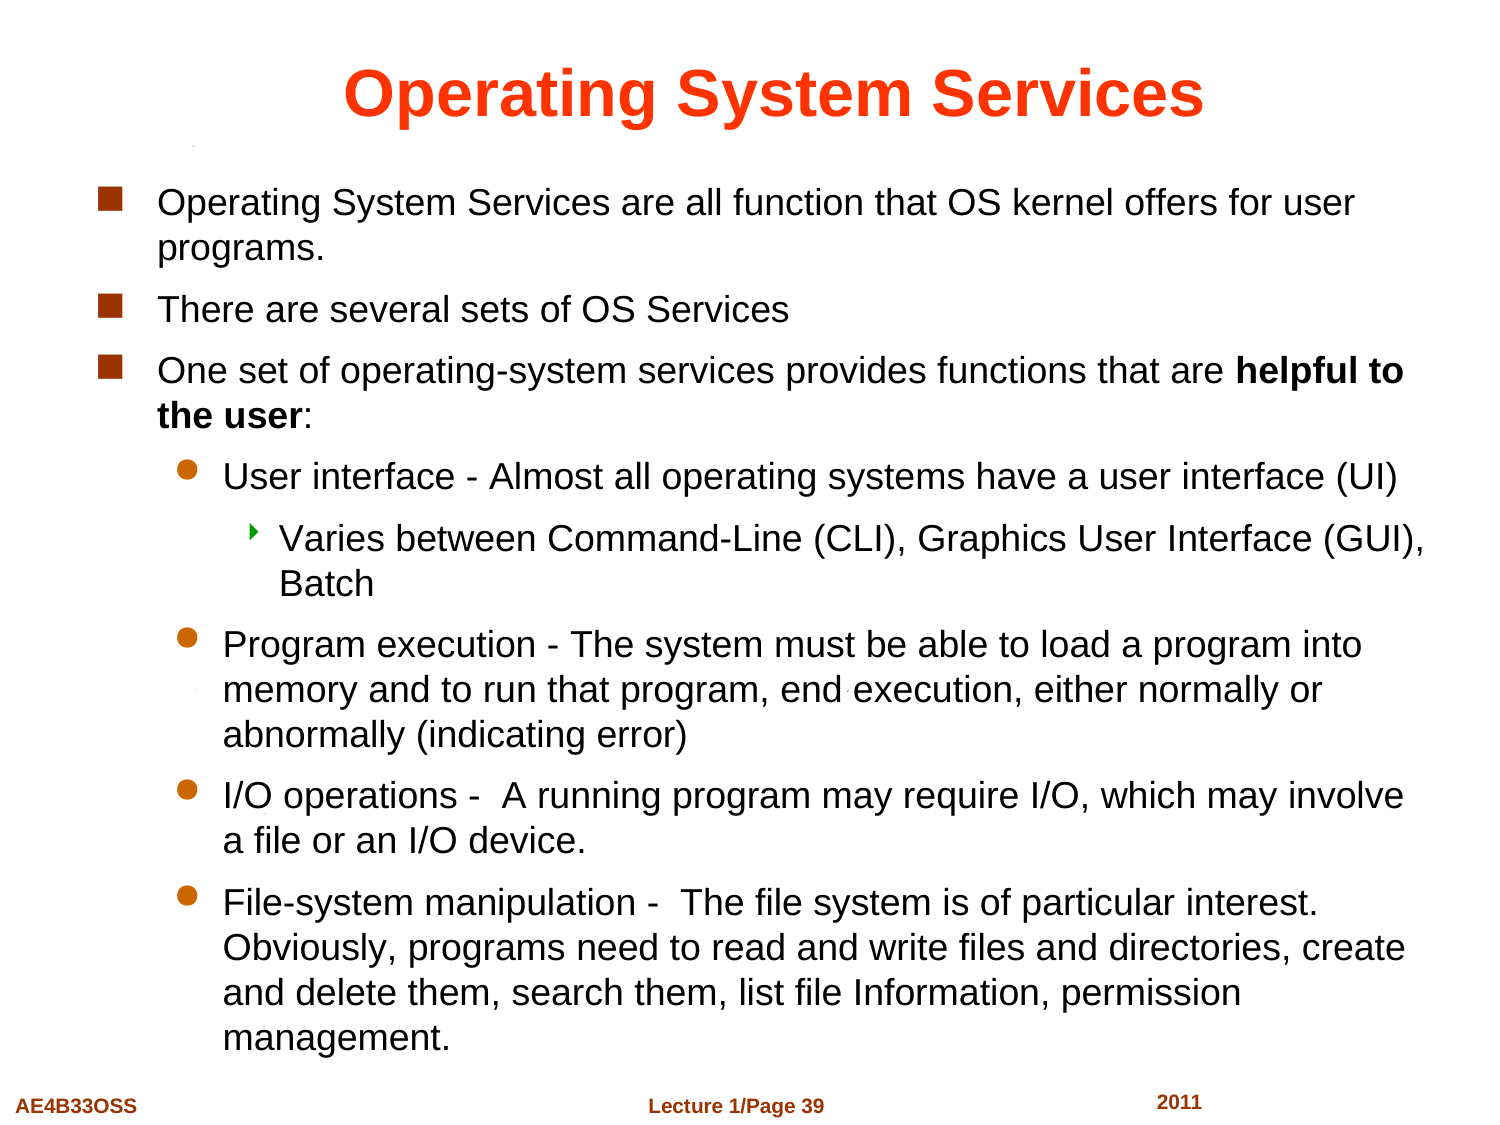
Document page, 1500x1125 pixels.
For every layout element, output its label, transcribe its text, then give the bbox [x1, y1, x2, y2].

list Operating System Services are all function that OS kernel offers for user programs. There are several sets of OS Services One set of operating-system services provides functions that are helpful to the user: User interface - Almost all operating systems have a user interface (UI) Varies between Command-Line (CLI), Graphics User Interface (GUI), Batch Program execution - The system must be able to load a program into memory and to run that program, end execution, either normally or abnormally (indicating error) I/O operations - A running program may require I/O, which may involve a file or an I/O device. File-system manipulation - The file system is of particular interest. Obviously, programs need to read and write files and directories, create and delete them, search them, list file Information, permission management. [85, 170, 1450, 1066]
title Operating System Services [112, 37, 1438, 138]
